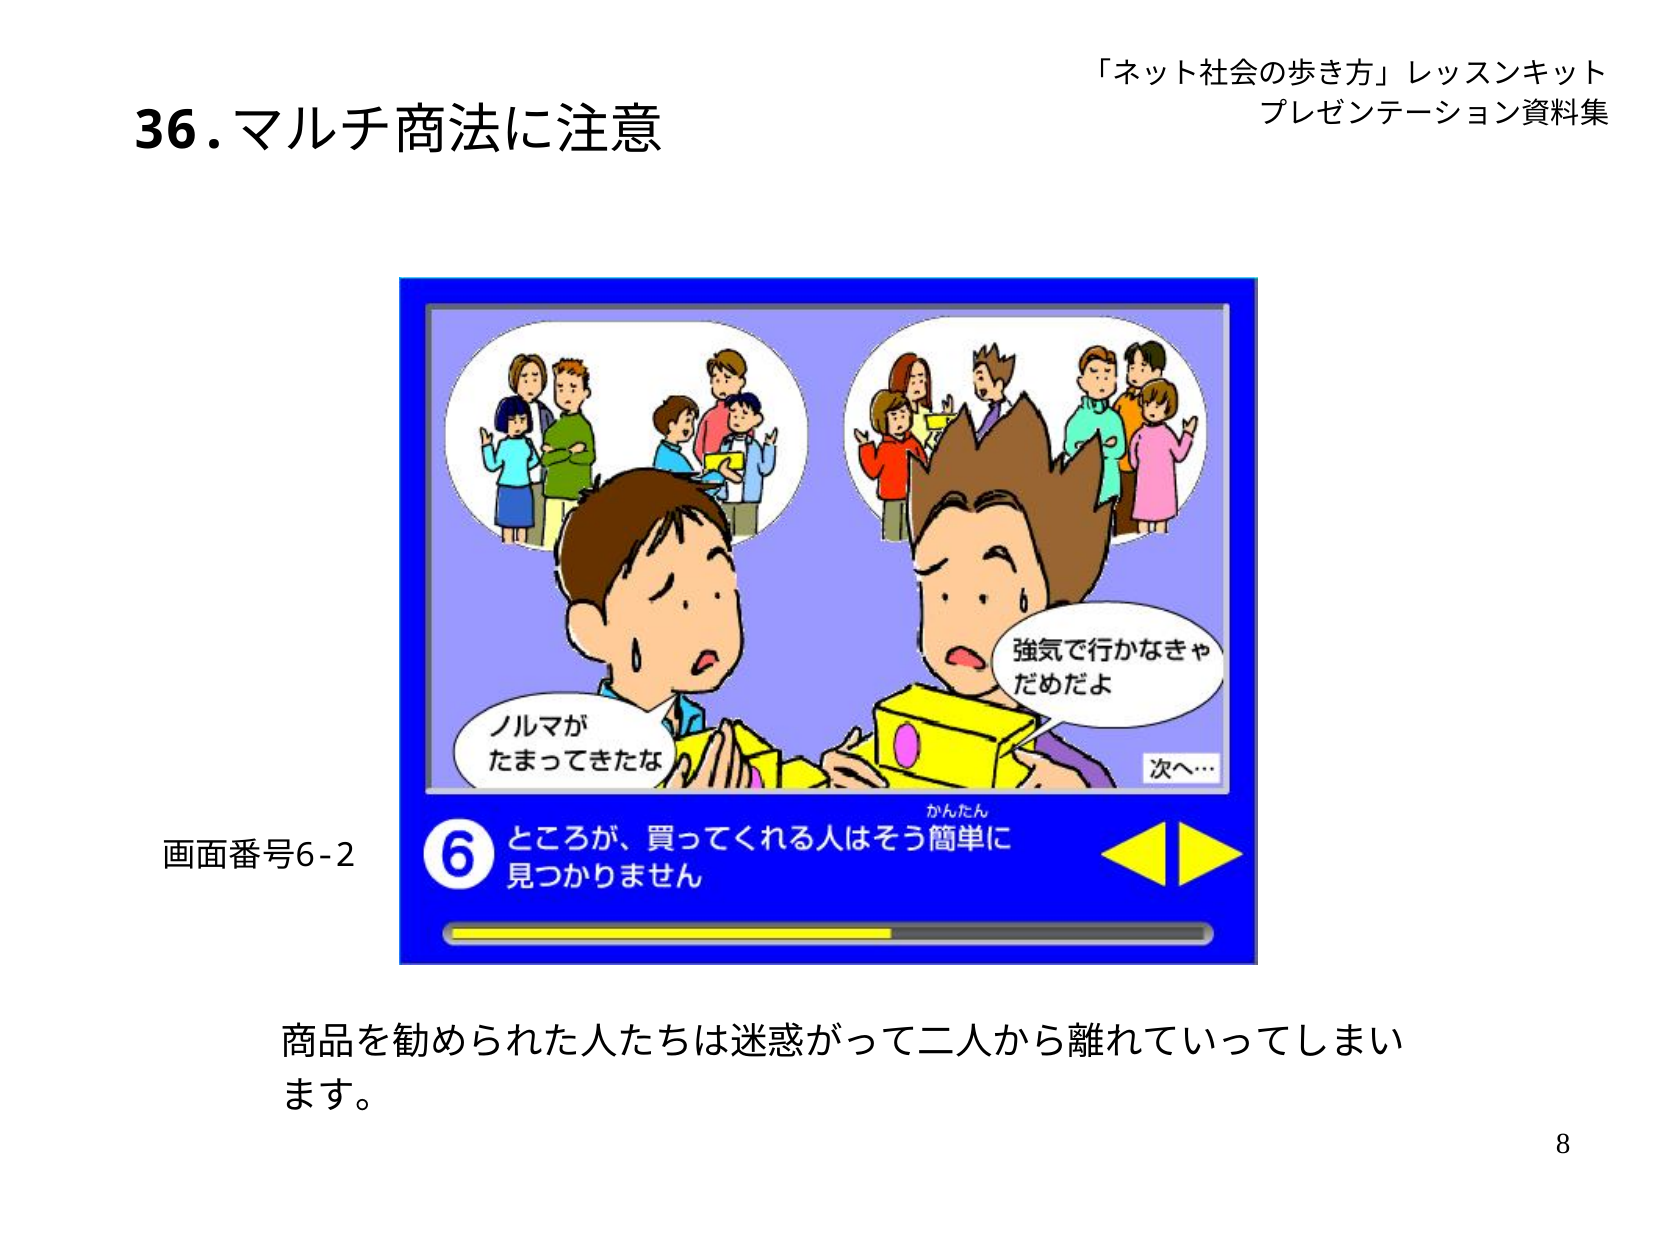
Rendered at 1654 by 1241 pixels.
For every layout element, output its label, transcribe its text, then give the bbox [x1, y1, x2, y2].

picture [399, 277, 1258, 965]
text_box 商品を勧められた人たちは迷惑がって二人から離れていってしまいます。 [265, 1003, 1447, 1128]
text_box 画面番号6-2 [147, 826, 384, 882]
text_box 「ネット社会の歩き方」レッスンキット プレゼンテーション資料集 [1062, 44, 1625, 139]
text_box 36.マルチ商法に注意 [118, 88, 1241, 169]
